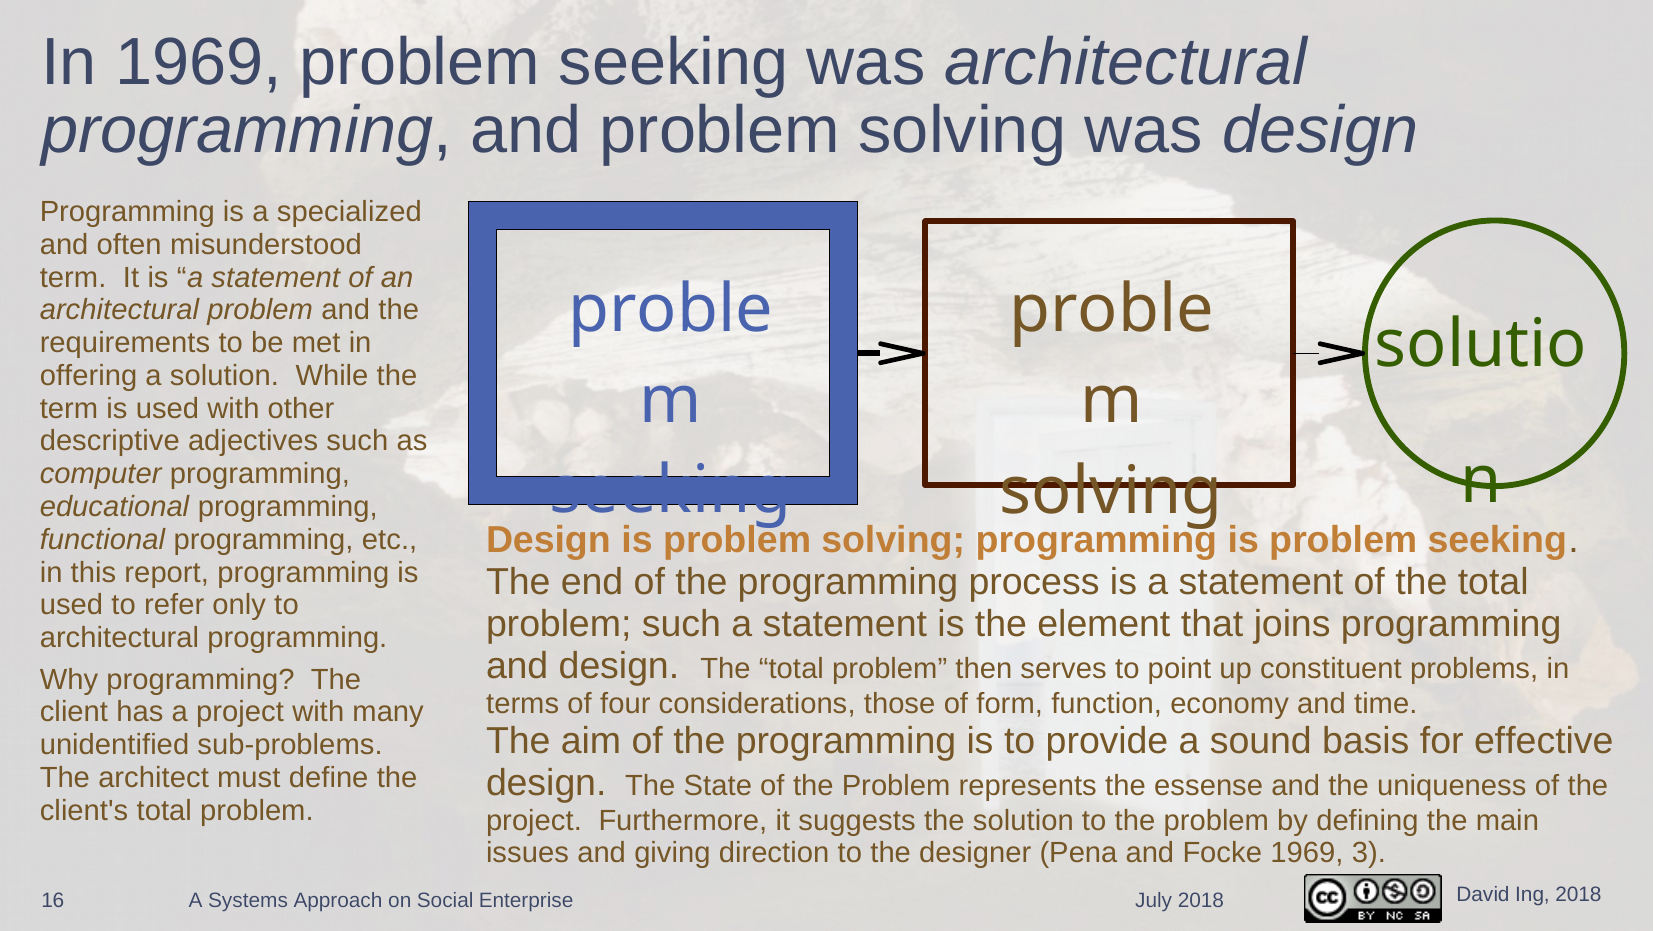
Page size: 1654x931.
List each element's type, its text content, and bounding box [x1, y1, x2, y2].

text_box problem seeking [534, 252, 819, 511]
title In 1969, problem seeking was architectural programming, and problem solving was design [41, 30, 1613, 166]
text_box Design is problem solving; programming is problem seeking. The end of the programming process is a statement of the total problem; such a statement is the element that joins programming and design. The “total problem” then serves to point up constituent problems, in terms of four considerations, those of form, function, economy and time. The aim of the programming is to provide a sound basis for effective design. The State of the Problem represents the essense and the uniqueness of the project. Furthermore, it suggests the solution to the problem by defining the main issues and giving direction to the designer (Pena and Focke 1969, 3). [471, 511, 1631, 910]
table_cell Pursuits: [0, 0, 1653, 931]
text_box [468, 201, 858, 505]
text_box problem solving [985, 252, 1269, 511]
text_box Programming is a specialized and often misunderstood term. It is “a statement of an architectural problem and the requirements to be met in offering a solution. While the term is used with other descriptive adjectives such as computer programming, educational programming, functional programming, etc., in this report, programming is used to refer only to architectural programming. Why programming? The client has a project with many unidentified sub-problems. The architect must define the client's total problem. [25, 187, 447, 834]
picture [1304, 910, 1442, 923]
text_box solution [1360, 242, 1644, 530]
